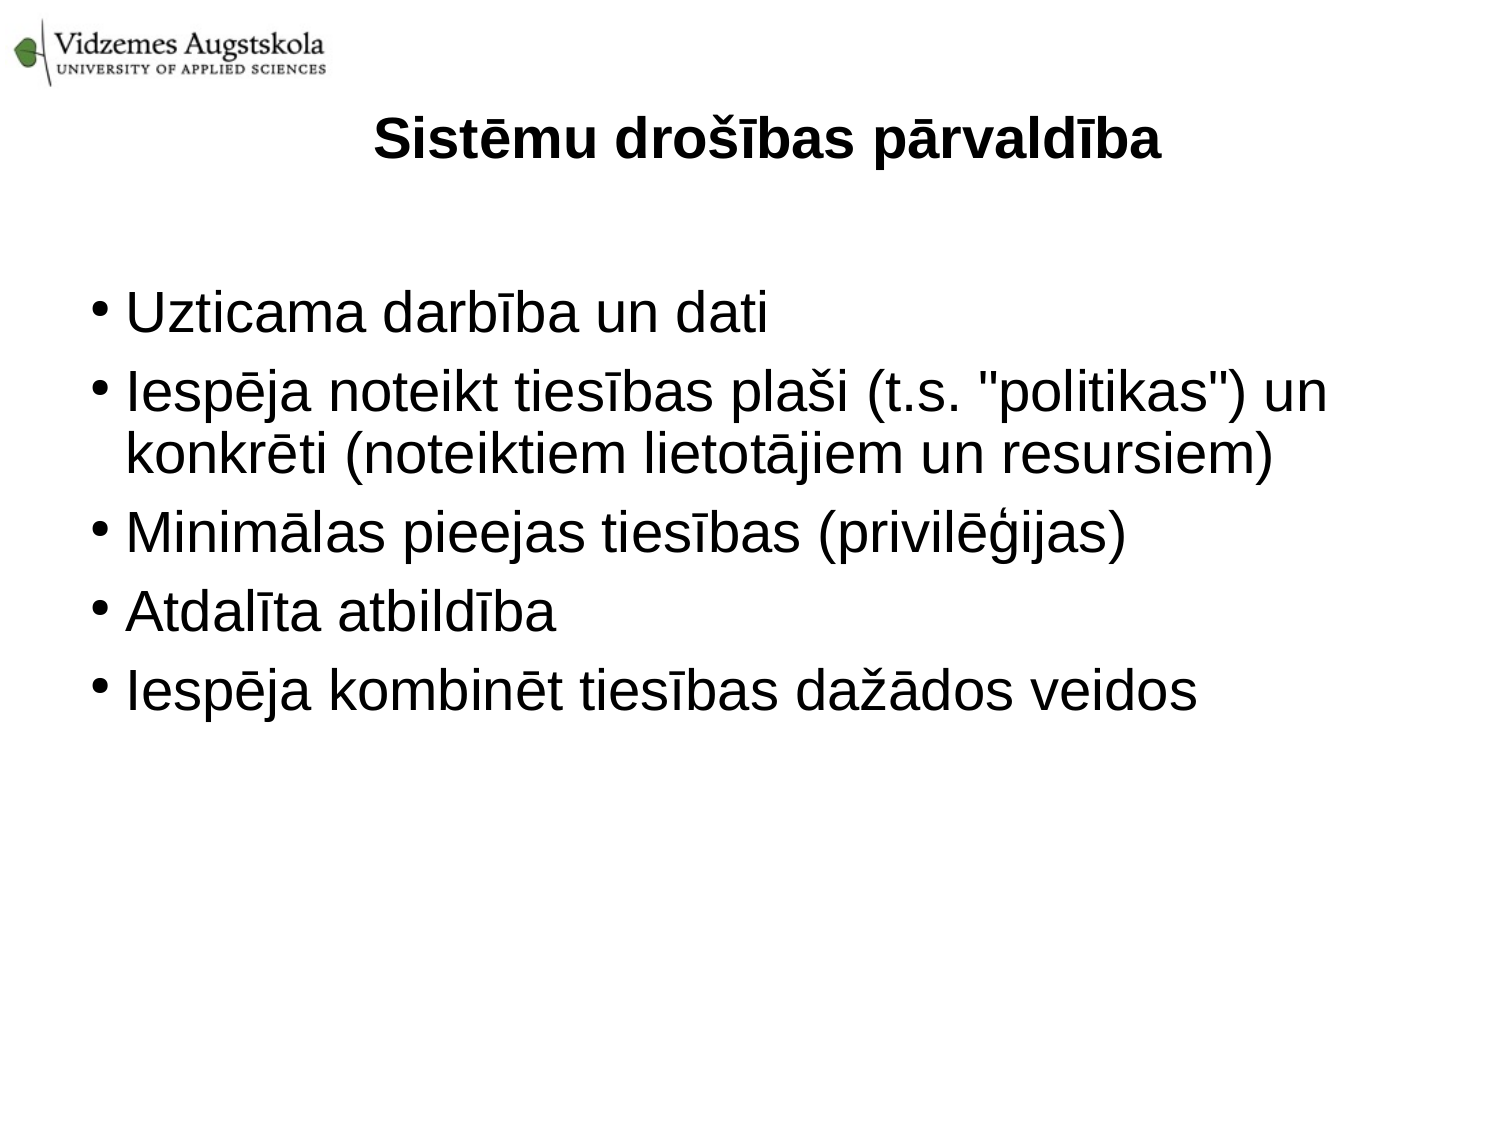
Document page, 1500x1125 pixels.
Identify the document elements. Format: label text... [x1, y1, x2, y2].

title Sistēmu drošības pārvaldība [75, 45, 1426, 233]
picture [5, 2, 334, 102]
list Uzticama darbība un dati Iespēja noteikt tiesības plaši (t.s. "politikas") un konkrēti (noteiktiem lietotājiem un resursiem) Minimālas pieejas tiesības (privilēģijas) Atdalīta atbildība Iespēja kombinēt tiesības dažādos veidos [75, 274, 1426, 1063]
